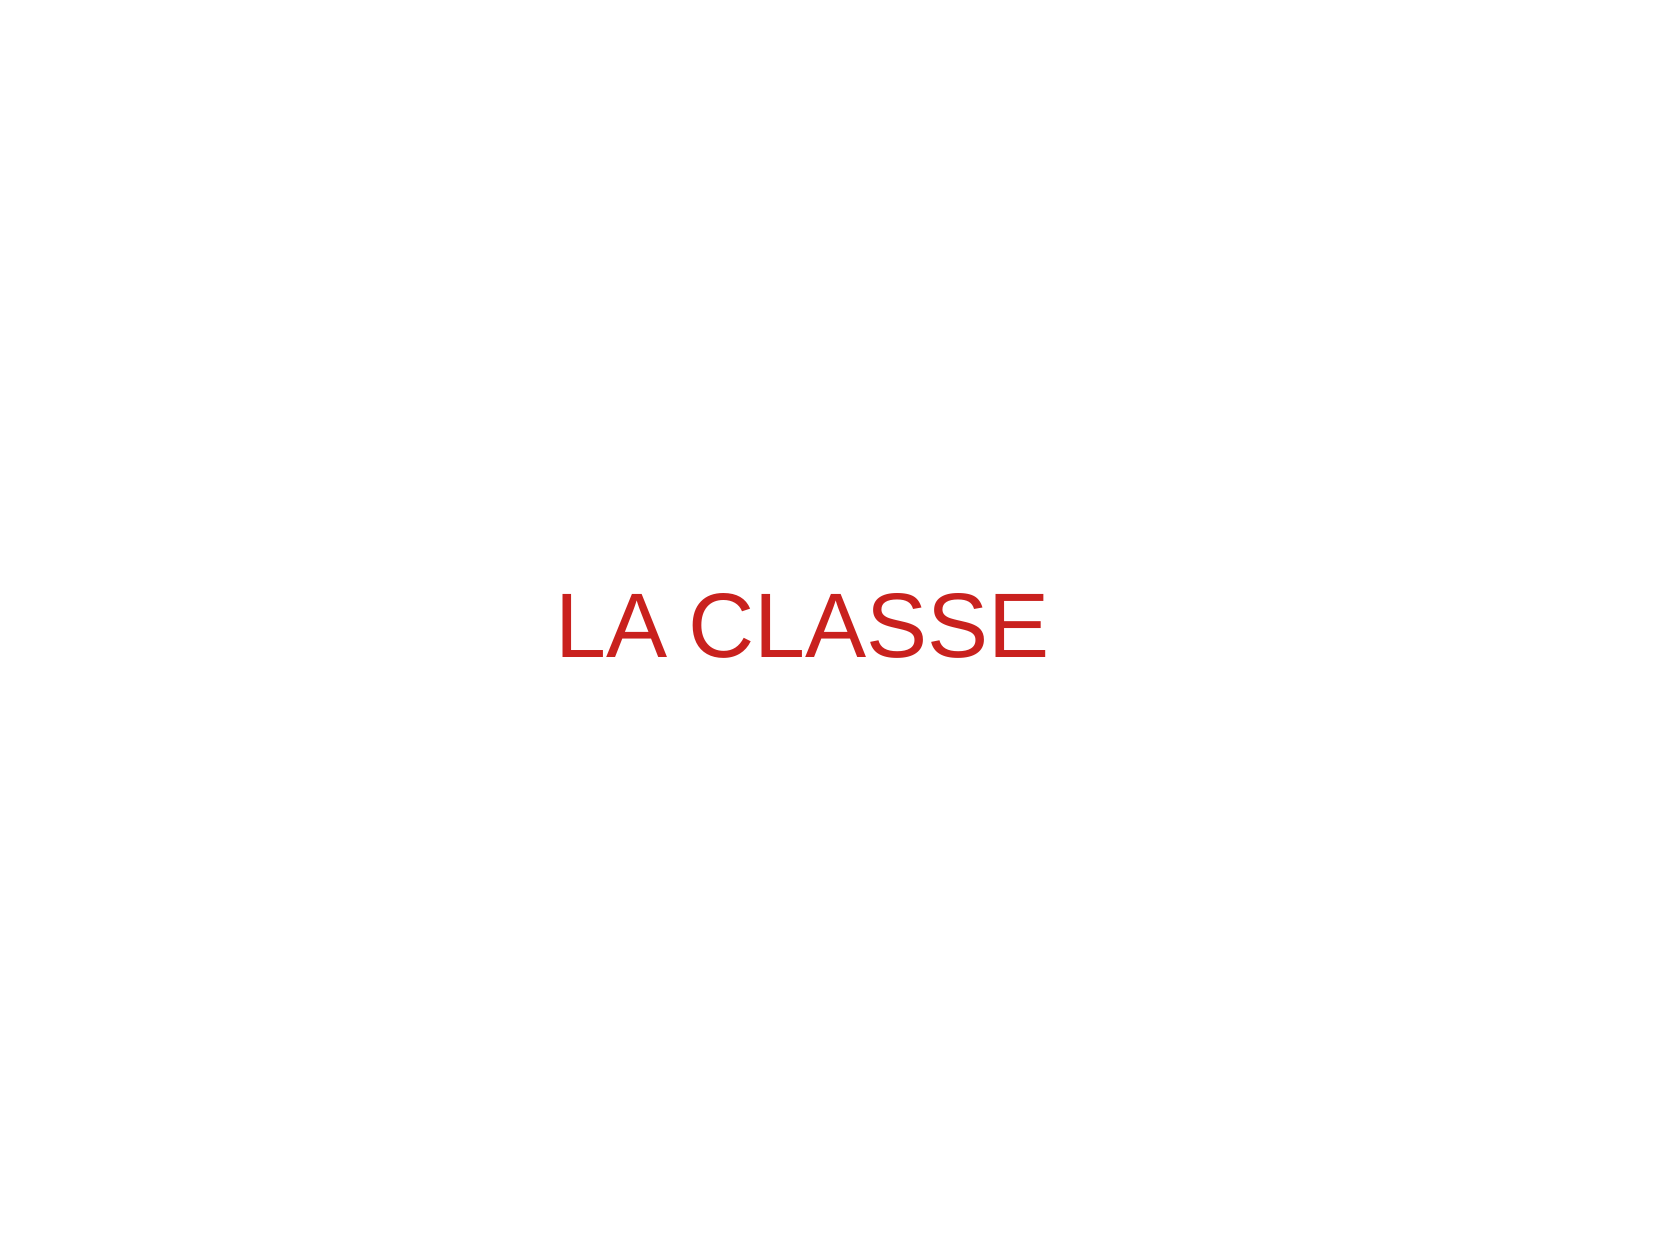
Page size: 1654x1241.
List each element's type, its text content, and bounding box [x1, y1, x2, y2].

text_box LA CLASSE [448, 418, 1158, 824]
